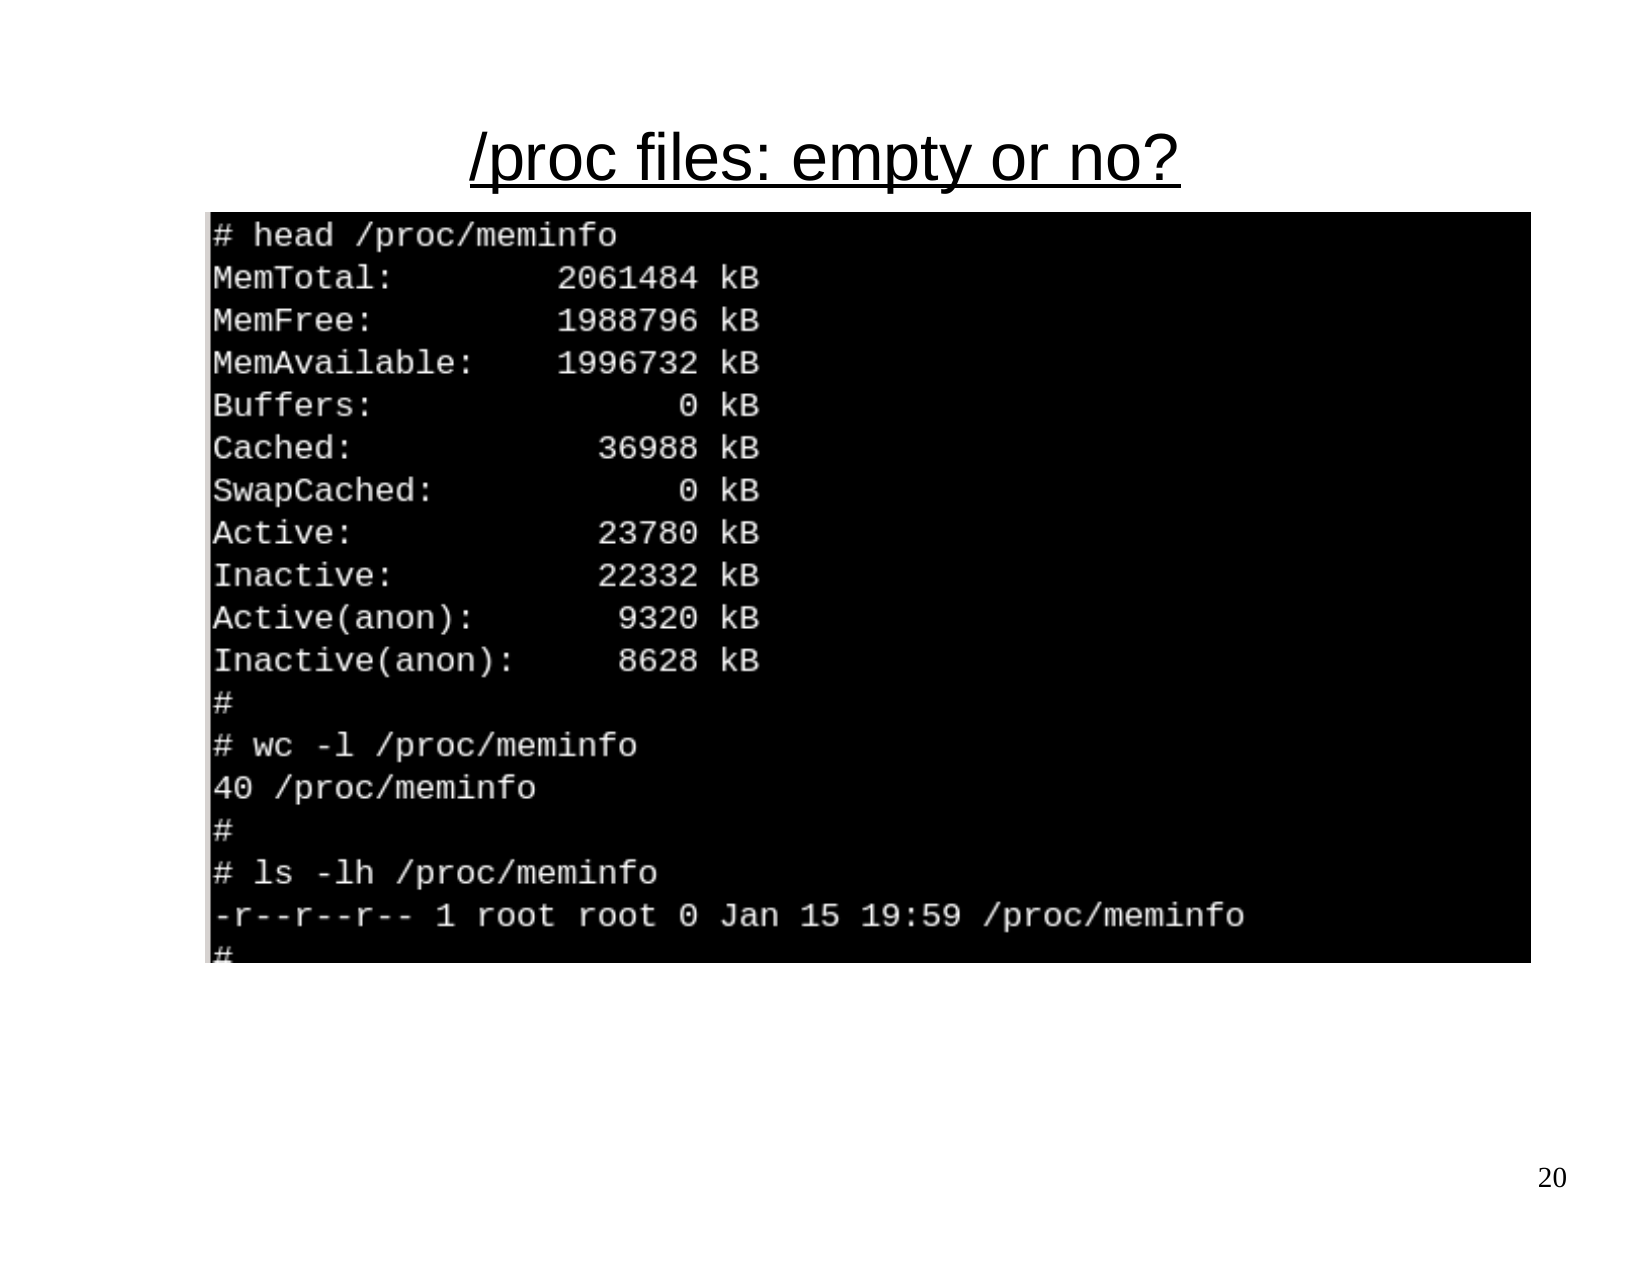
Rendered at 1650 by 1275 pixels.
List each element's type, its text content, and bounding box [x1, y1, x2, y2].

picture [205, 212, 1531, 963]
title /proc files: empty or no? [82, 50, 1568, 264]
